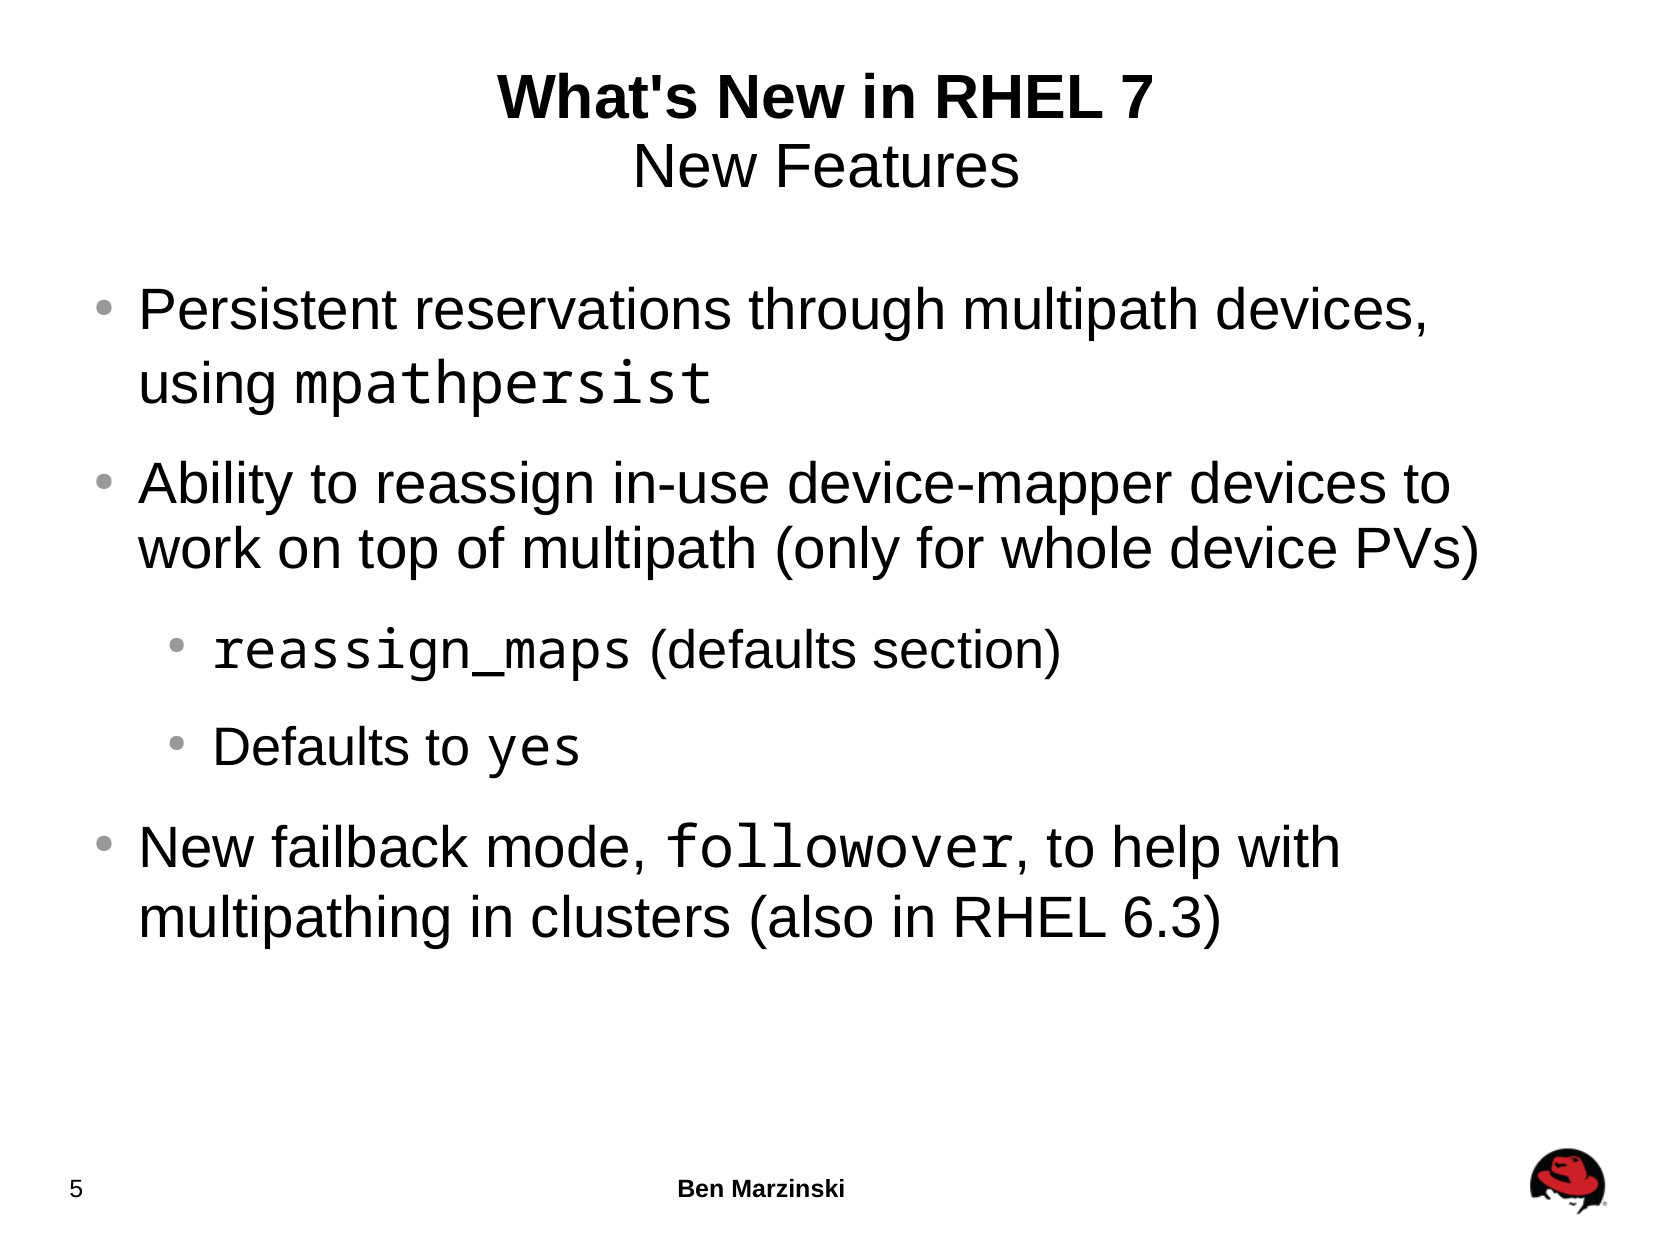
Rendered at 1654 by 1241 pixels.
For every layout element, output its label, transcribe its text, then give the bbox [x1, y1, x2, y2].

list Persistent reservations through multipath devices, using mpathpersist Ability to reassign in-use device-mapper devices to work on top of multipath (only for whole device PVs) reassign_maps (defaults section) Defaults to yes New failback mode, followover, to help with multipathing in clusters (also in RHEL 6.3) [78, 276, 1567, 1065]
title What's New in RHEL 7 New Features [82, 37, 1571, 226]
picture [1529, 1146, 1613, 1224]
